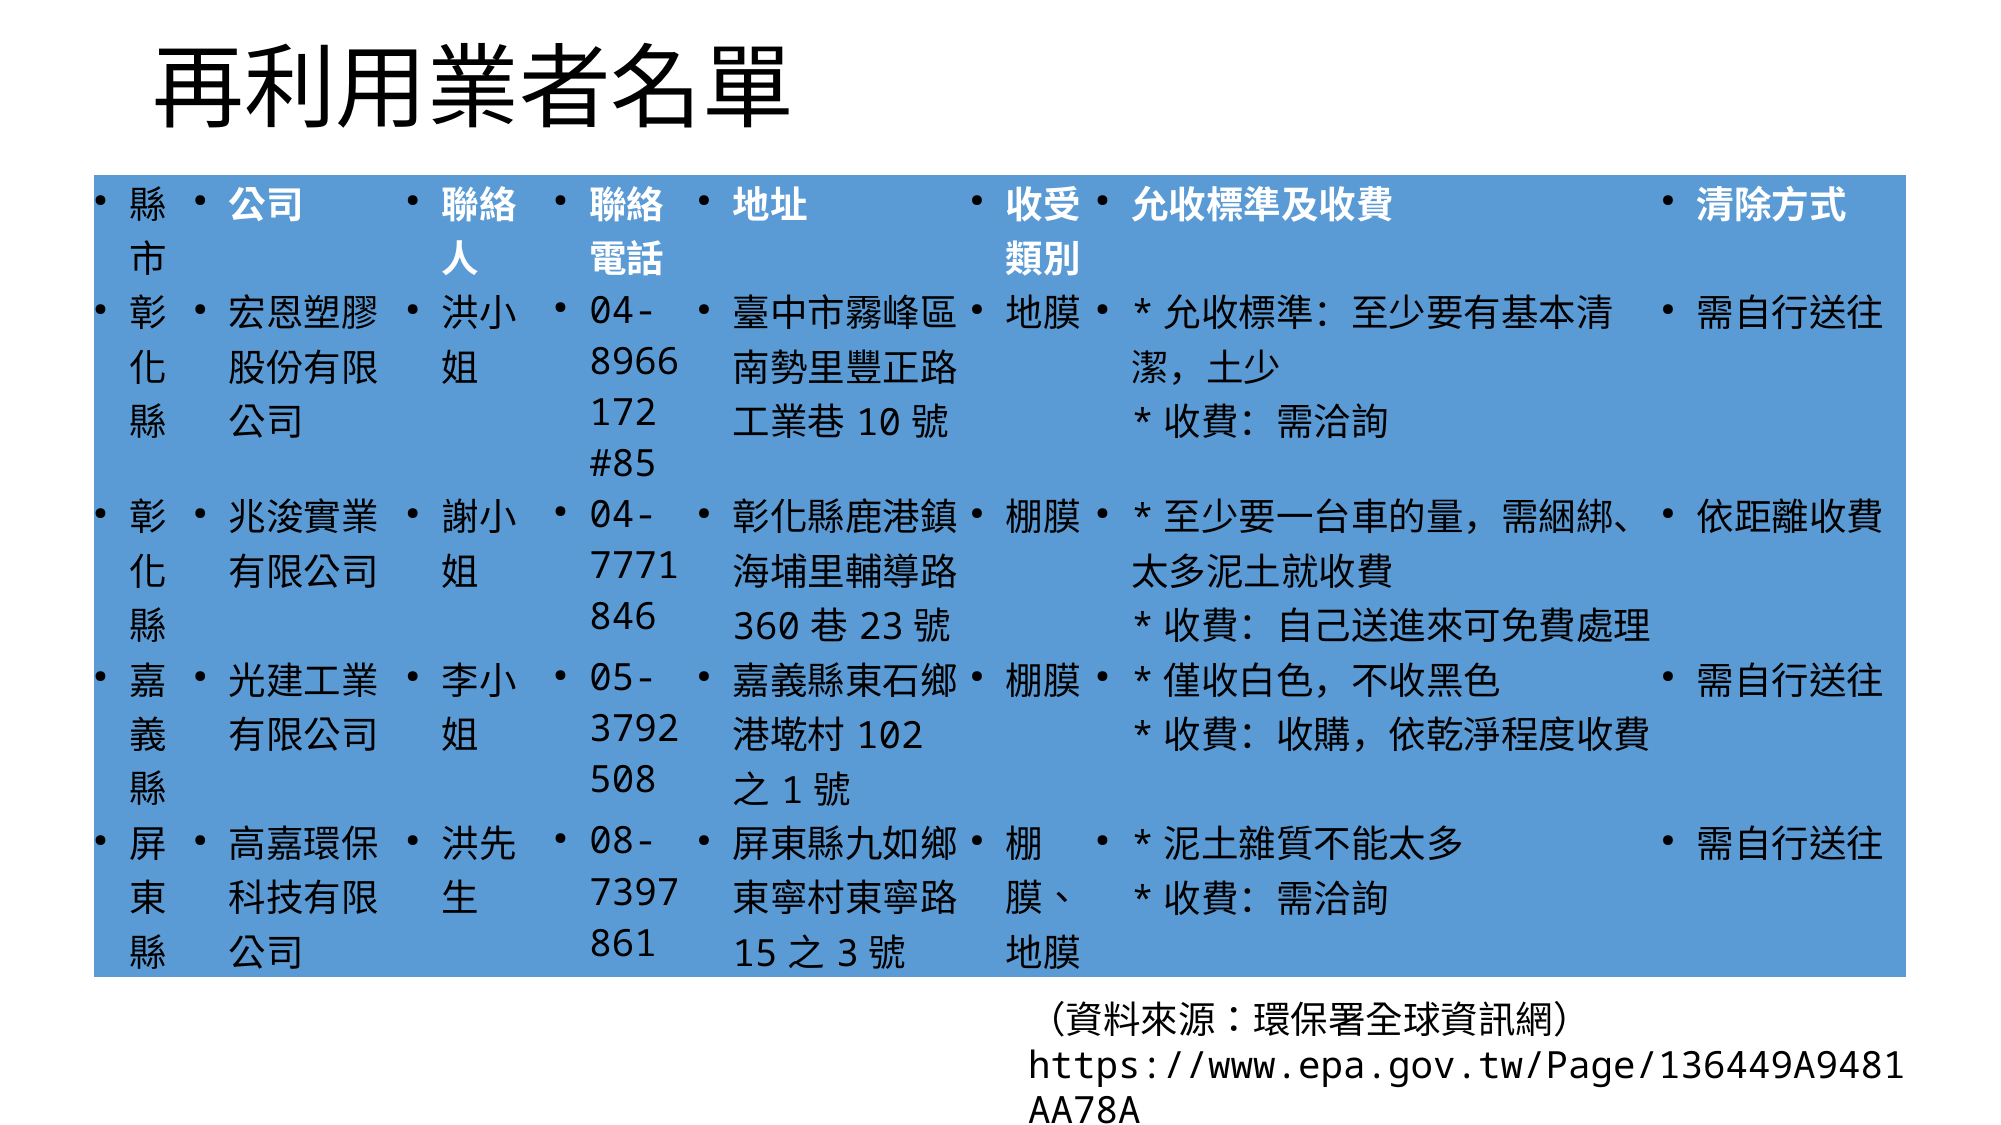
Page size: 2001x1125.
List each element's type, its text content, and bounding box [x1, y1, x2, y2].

table_header 縣市 [94, 175, 194, 283]
table_cell 05-3792508 [554, 651, 697, 814]
table_cell 彰化縣鹿港鎮海埔里輔導路360巷23號 [697, 487, 970, 651]
table_cell *至少要一台車的量，需綑綁、太多泥土就收費 *收費：自己送進來可免費處理 [1096, 487, 1661, 651]
table_cell 光建工業有限公司 [194, 651, 406, 814]
table_cell 彰化縣 [94, 283, 194, 487]
table_header 聯絡電話 [554, 175, 697, 283]
table_cell 需自行送往 [1661, 651, 1906, 814]
table_cell *僅收白色，不收黑色 *收費：收購，依乾淨程度收費 [1096, 651, 1661, 814]
table_cell 地膜 [970, 283, 1096, 487]
table_cell 高嘉環保科技有限公司 [194, 814, 406, 977]
table_cell 需自行送往 [1661, 814, 1906, 977]
table_cell 李小姐 [406, 651, 554, 814]
table_cell *泥土雜質不能太多 *收費：需洽詢 [1096, 814, 1661, 977]
table_cell 彰化縣 [94, 487, 194, 651]
table_cell 洪小姐 [406, 283, 554, 487]
table_cell 嘉義縣東石鄉港墘村102之1號 [697, 651, 970, 814]
table_cell 屏東縣 [94, 814, 194, 977]
table_cell 嘉義縣 [94, 651, 194, 814]
table_cell 棚膜 [970, 487, 1096, 651]
title 再利用業者名單 [137, 5, 1863, 175]
table_cell 需自行送往 [1661, 283, 1906, 487]
table_header 地址 [697, 175, 970, 283]
table_cell 依距離收費 [1661, 487, 1906, 651]
table_cell *允收標準：至少要有基本清潔，土少 *收費：需洽詢 [1096, 283, 1661, 487]
table_cell 臺中市霧峰區南勢里豐正路工業巷10號 [697, 283, 970, 487]
text_box （資料來源：環保署全球資訊網） https://www.epa.gov.tw/Page/136449A9481AA78A [1013, 988, 1941, 1095]
table_header 允收標準及收費 [1096, 175, 1661, 283]
table_cell 04-7771846 [554, 487, 697, 651]
table_header 公司 [194, 175, 406, 283]
table_cell 棚膜、地膜 [970, 814, 1096, 977]
table_header 聯絡人 [406, 175, 554, 283]
table_cell 棚膜 [970, 651, 1096, 814]
table_cell 08-7397861 [554, 814, 697, 977]
table_cell 屏東縣九如鄉東寧村東寧路15之3號 [697, 814, 970, 977]
table_header 清除方式 [1661, 175, 1906, 283]
table_cell 兆浚實業有限公司 [194, 487, 406, 651]
table_cell 謝小姐 [406, 487, 554, 651]
table_header 收受類別 [970, 175, 1096, 283]
table_cell 宏恩塑膠股份有限公司 [194, 283, 406, 487]
table_cell 04-8966172 #85 [554, 283, 697, 487]
table_cell 洪先生 [406, 814, 554, 977]
